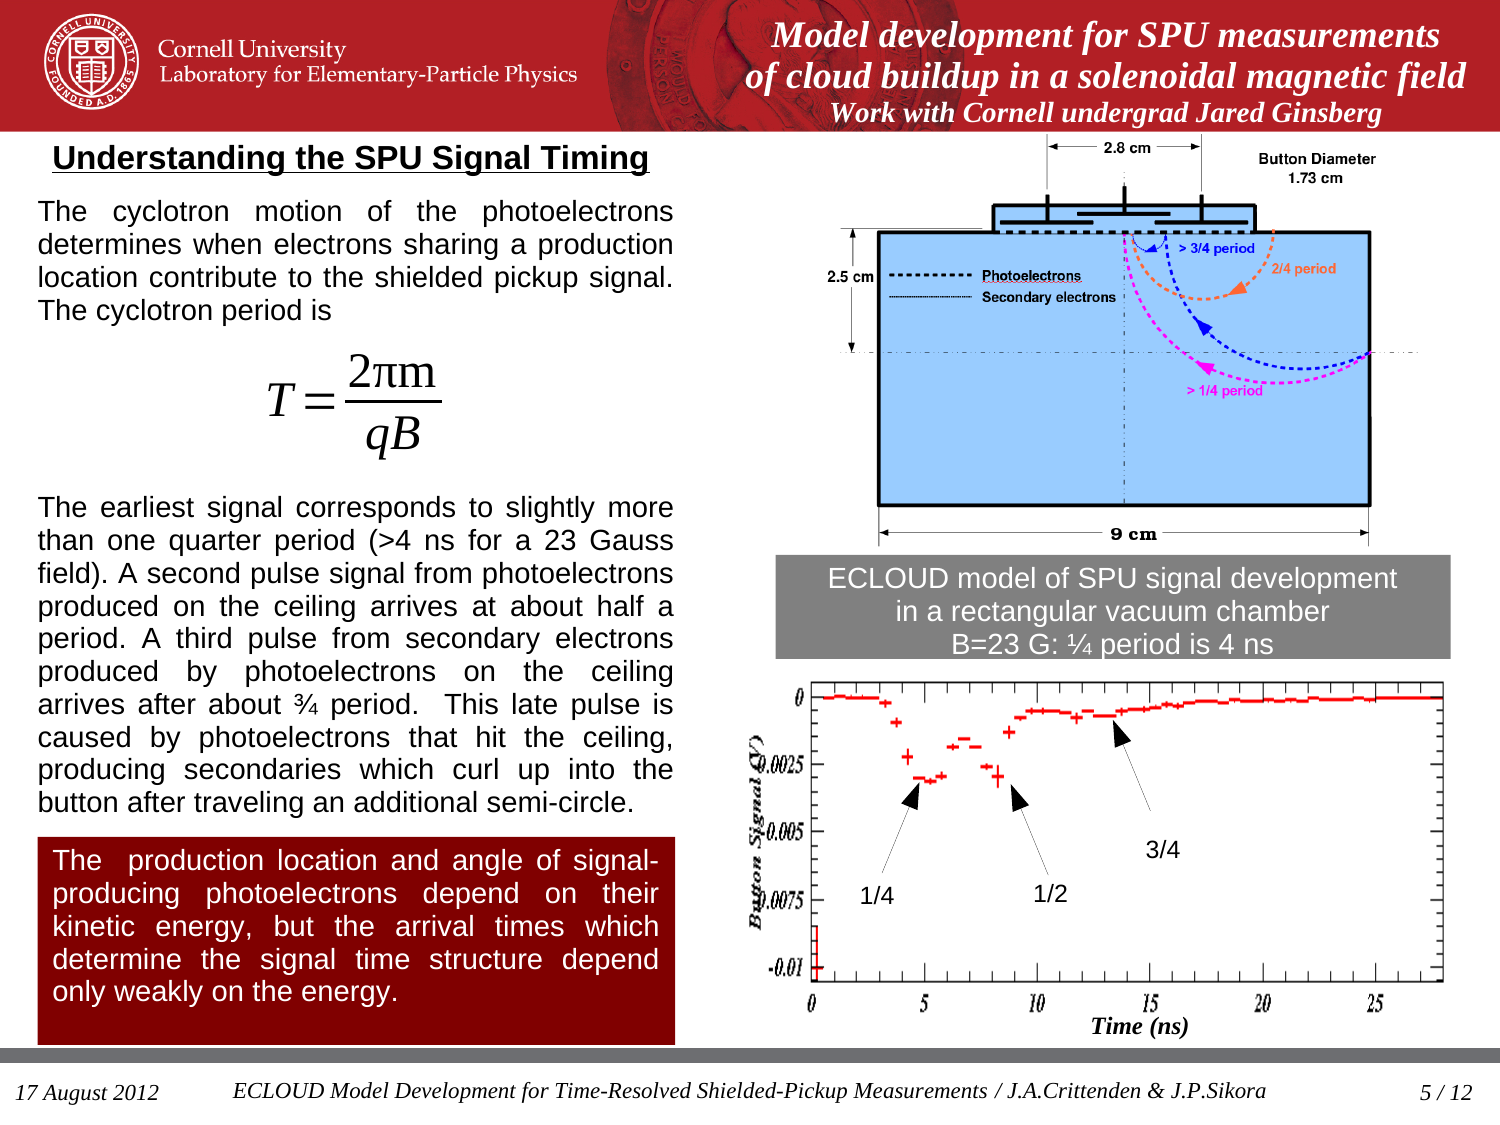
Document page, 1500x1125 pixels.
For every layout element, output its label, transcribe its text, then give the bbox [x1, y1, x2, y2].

text_box 1/4 [820, 803, 934, 987]
text_box Understanding the SPU Signal Timing [37, 116, 676, 188]
title Model development for SPU measurements of cloud buildup in a solenoidal magnetic field Work with Cornell undergrad Jared Ginsberg [712, 0, 1500, 143]
picture [731, 659, 1459, 1032]
text_box 3/4 [1106, 758, 1220, 942]
text_box Time (ns) [990, 1005, 1291, 1048]
subtitle The cyclotron motion of the photoelectrons determines when electrons sharing a production location contribute to the shielded pickup signal. The cyclotron period is The earliest signal corresponds to slightly more than one quarter period (>4 ns for a 23 Gauss field). A second pulse signal from photoelectrons produced on the ceiling arrives at about half a period. A third pulse from secondary electrons produced by photoelectrons on the ceiling arrives after about ¾ period. This late pulse is caused by photoelectrons that hit the ceiling, producing secondaries which curl up into the button after traveling an additional semi-circle. [37, 195, 676, 819]
chart [258, 343, 451, 461]
text_box ECLOUD model of SPU signal development in a rectangular vacuum chamber B=23 G: ¼ period is 4 ns [775, 554, 1451, 659]
text_box 1/2 [994, 802, 1107, 986]
picture [0, 0, 712, 132]
text_box The production location and angle of signal-producing photoelectrons depend on their kinetic energy, but the arrival times which determine the signal time structure depend only weakly on the energy. [37, 836, 676, 1045]
picture [824, 134, 1425, 554]
